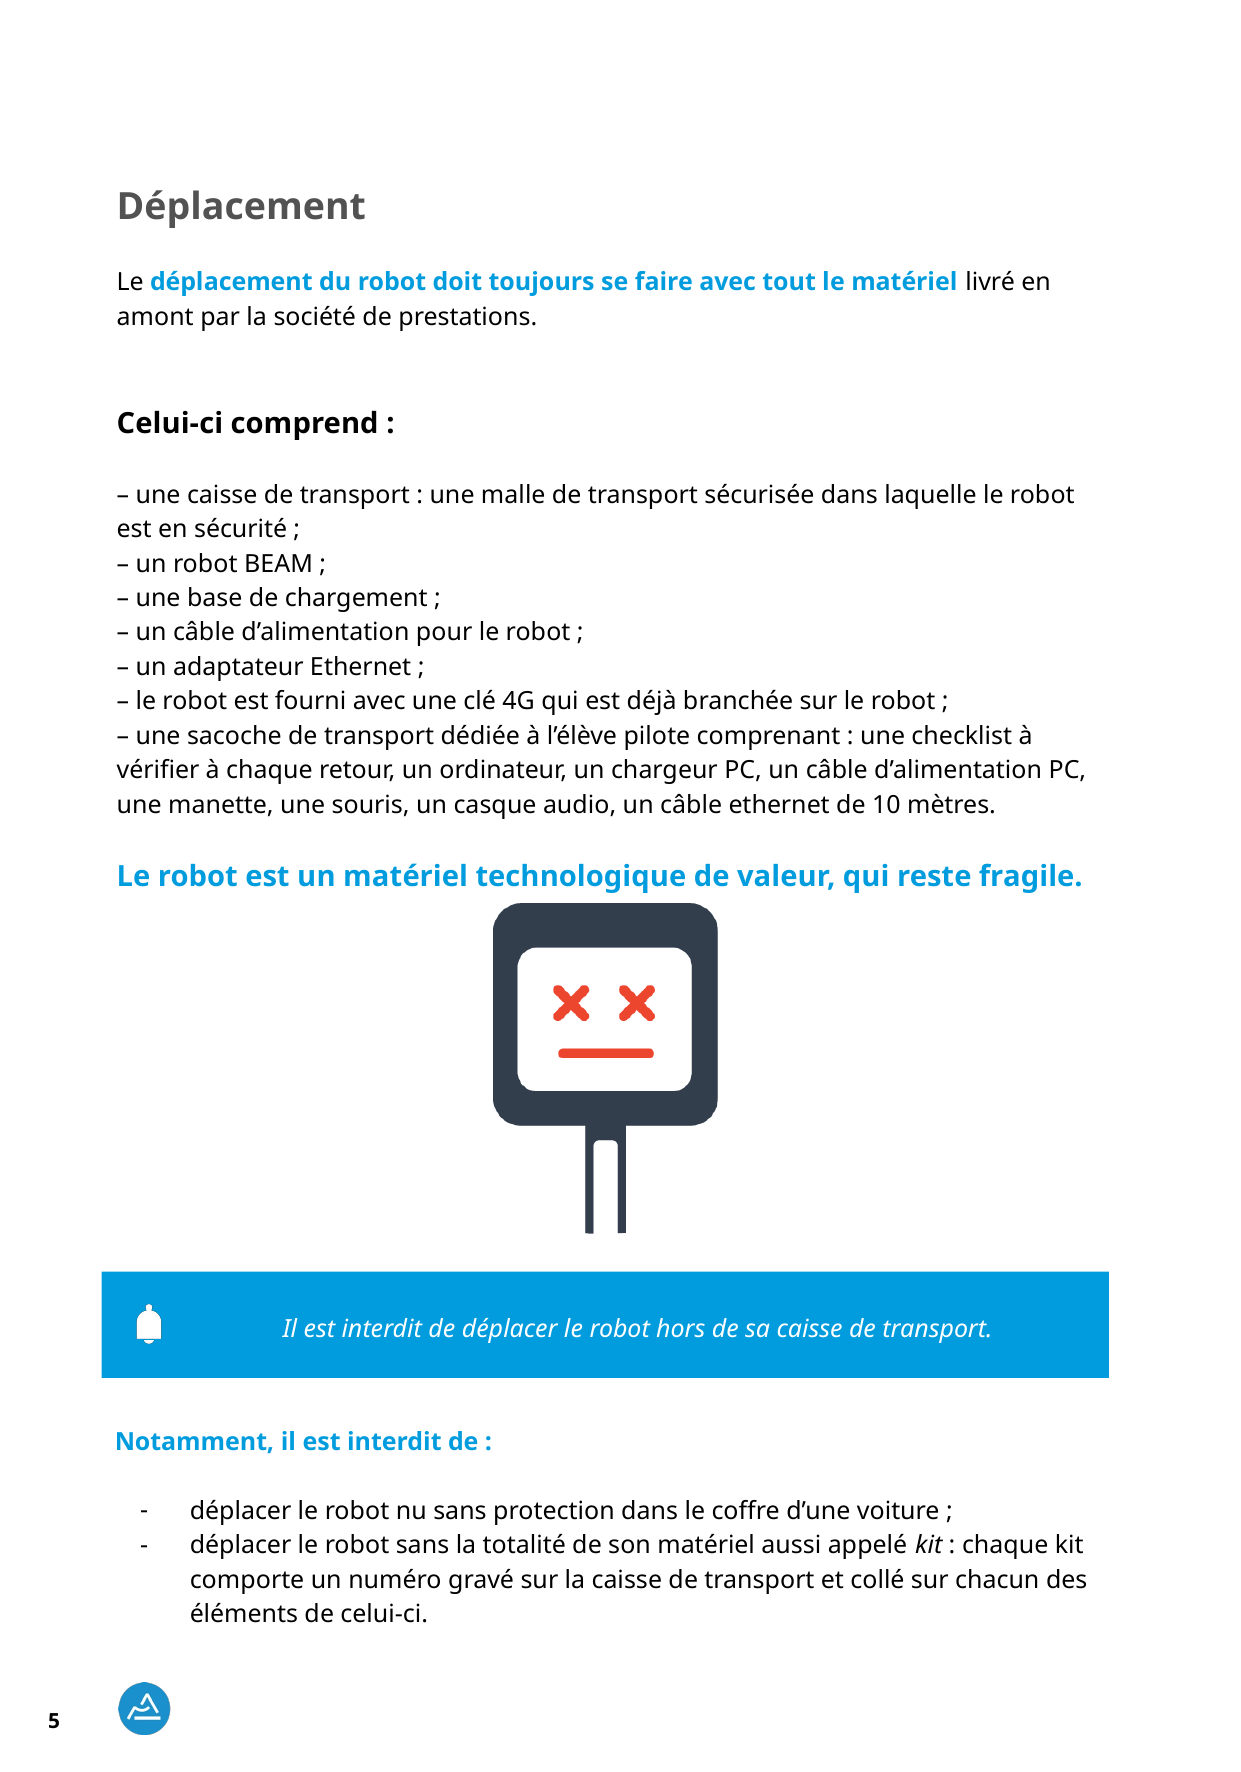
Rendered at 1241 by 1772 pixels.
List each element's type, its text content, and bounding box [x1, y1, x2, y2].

picture [137, 1305, 161, 1338]
picture [493, 903, 718, 1234]
picture [118, 1682, 177, 1735]
text_box Il est interdit de déplacer le robot hors de sa caisse de transport. [267, 1297, 1144, 1350]
text_box Notamment, il est interdit de : déplacer le robot nu sans protection dans le coffre d’une voiture ; déplacer le robot sans la totalité de son matériel aussi appelé kit : chaque kit comporte un numéro gravé sur la caisse de transport et collé sur chacun des éléments de celui-ci. [99, 1405, 1111, 1602]
text_box 5 [8, 1670, 75, 1748]
text_box [101, 1271, 1109, 1378]
text_box Déplacement Le déplacement du robot doit toujours se faire avec tout le matériel livré en amont par la société de prestations. Celui-ci comprend : – une caisse de transport : une malle de transport sécurisée dans laquelle le robot est en sécurité ; – un robot BEAM ; – une base de chargement ; – un câble d’alimentation pour le robot ; – un adaptateur Ethernet ; – le robot est fourni avec une clé 4G qui est déjà branchée sur le robot ; – une sacoche de transport dédiée à l’élève pilote comprenant : une checklist à vérifier à chaque retour, un ordinateur, un chargeur PC, un câble d’alimentation PC, une manette, une souris, un casque audio, un câble ethernet de 10 mètres. Le robot est un matériel technologique de valeur, qui reste fragile. [101, 160, 1113, 1015]
